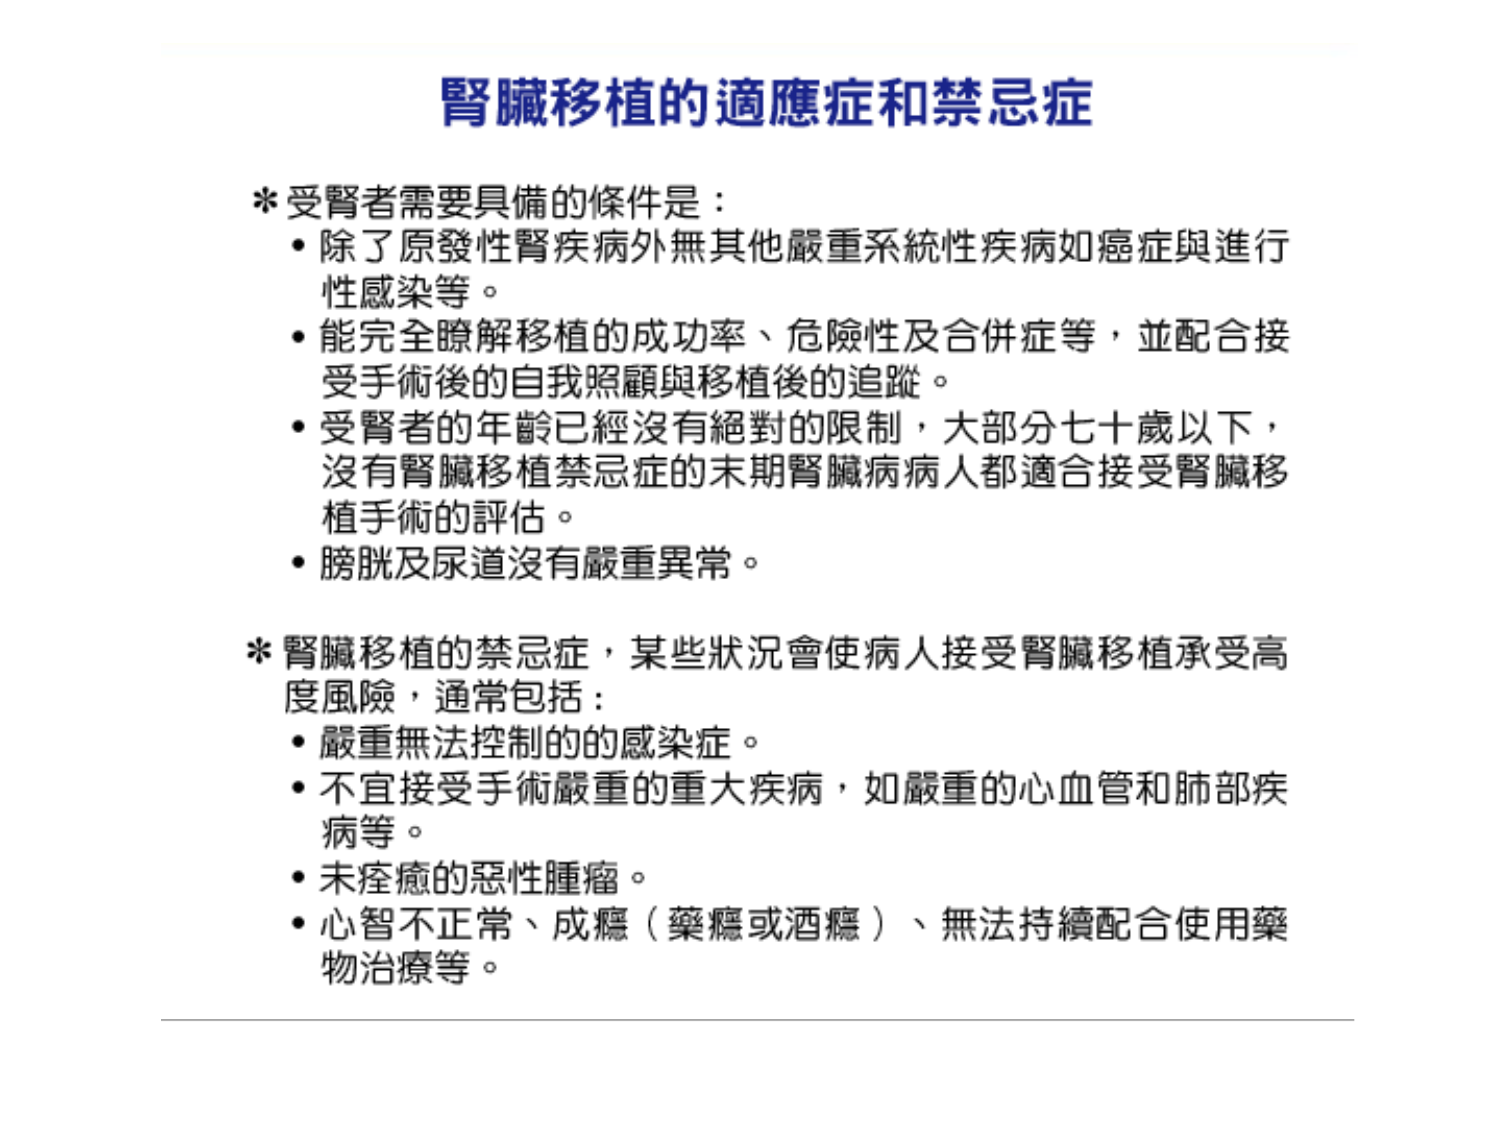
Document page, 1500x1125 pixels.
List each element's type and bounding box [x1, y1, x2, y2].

picture [161, 43, 1358, 1019]
